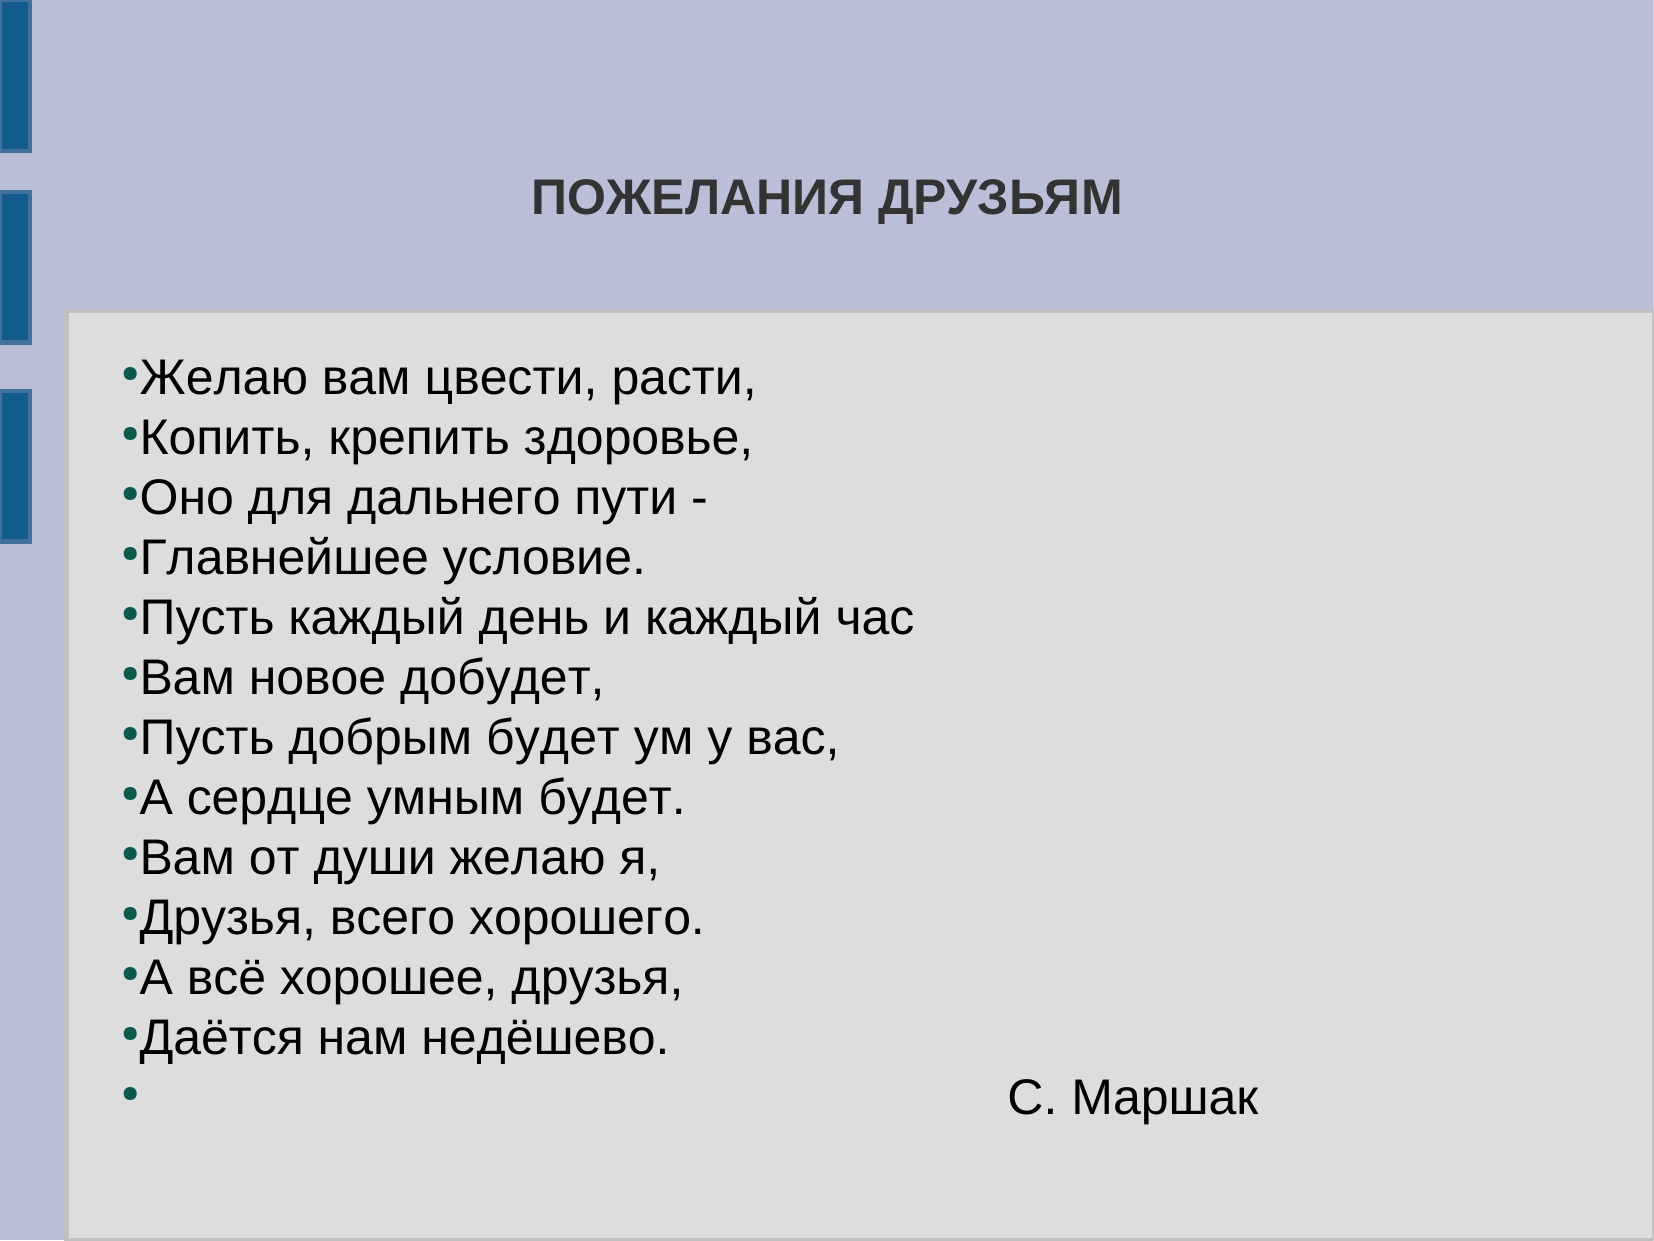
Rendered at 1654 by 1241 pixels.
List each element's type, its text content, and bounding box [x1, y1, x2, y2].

title ПОЖЕЛАНИЯ ДРУЗЬЯМ [121, 91, 1534, 299]
list Желаю вам цвести, расти, Копить, крепить здоровье, Оно для дальнего пути - Главнейшее условие. Пусть каждый день и каждый час Вам новое добудет, Пусть добрым будет ум у вас, А сердце умным будет. Вам от души желаю я, Друзья, всего хорошего. А всё хорошее, друзья, Даётся нам недёшево. С. Маршак [121, 344, 1534, 1127]
